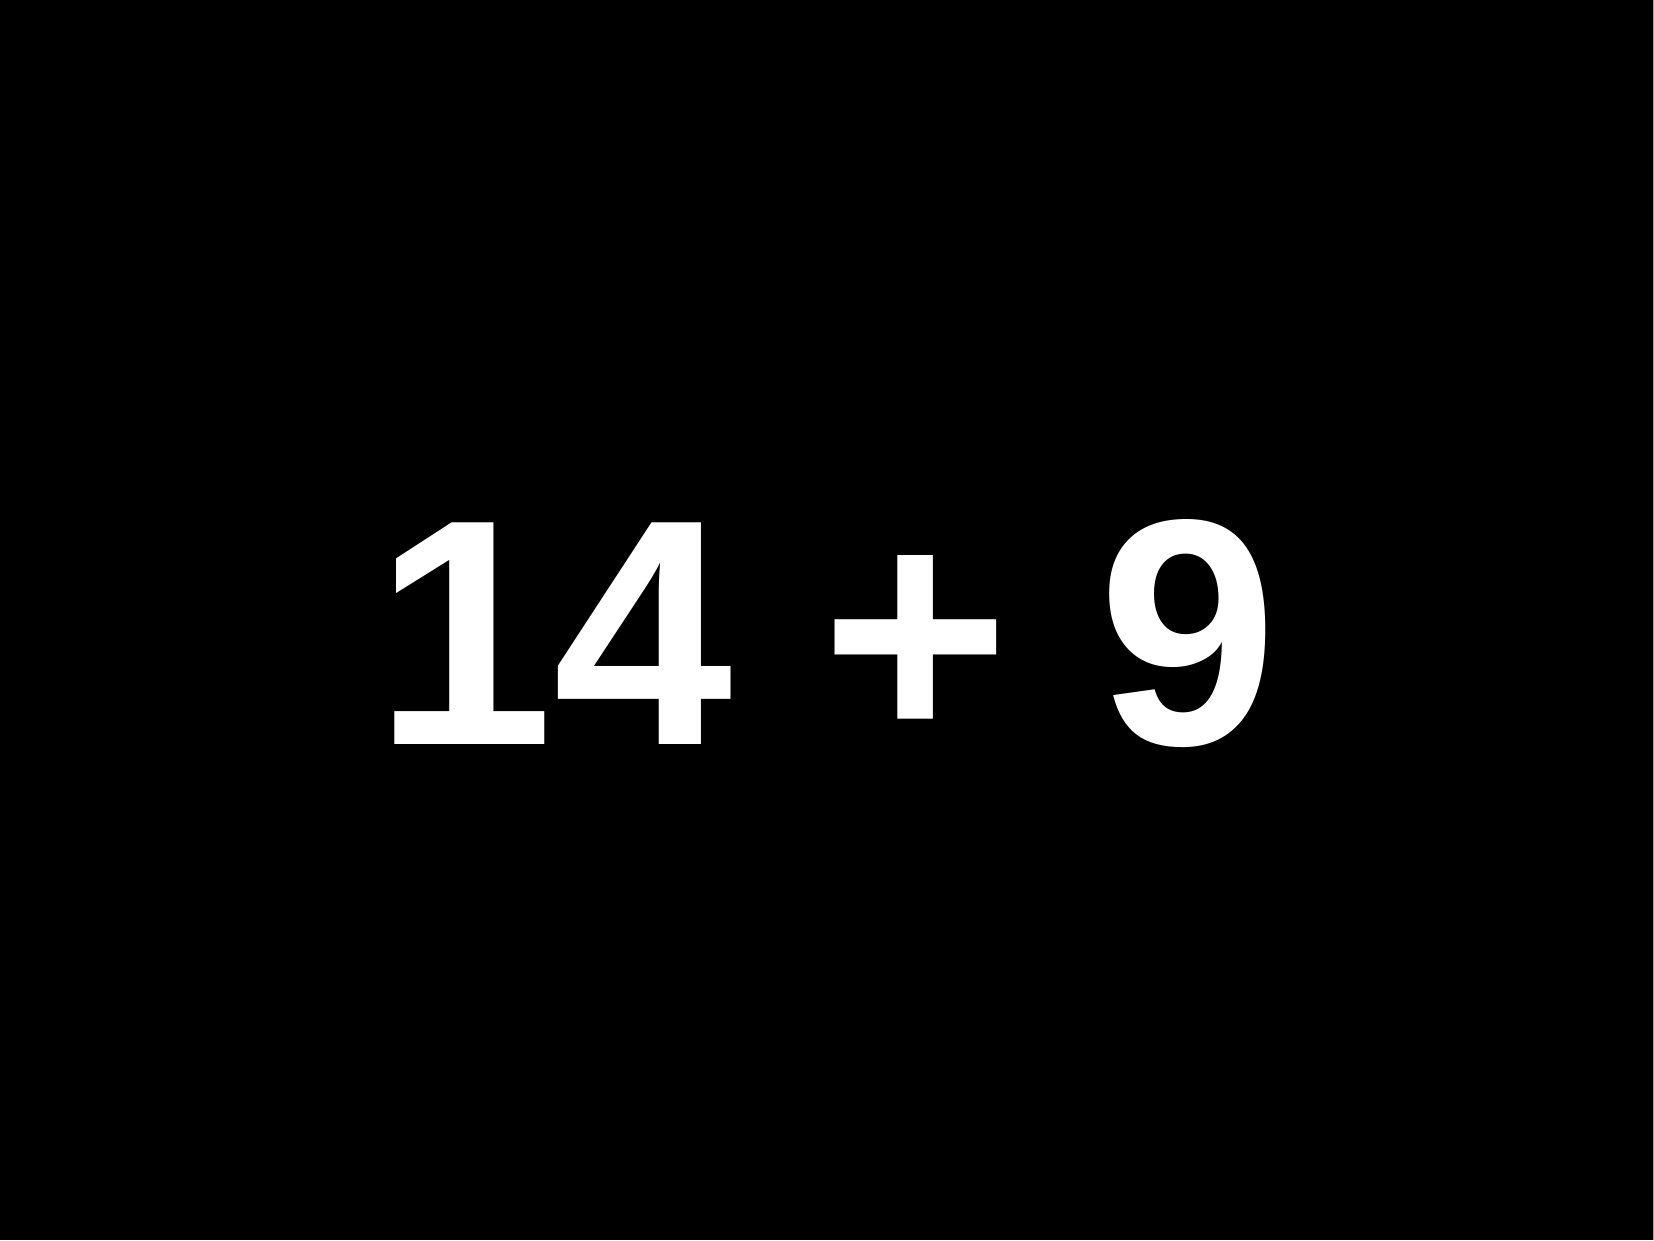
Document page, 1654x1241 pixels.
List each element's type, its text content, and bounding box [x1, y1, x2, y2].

title 14 + 9 [82, 49, 1571, 1217]
